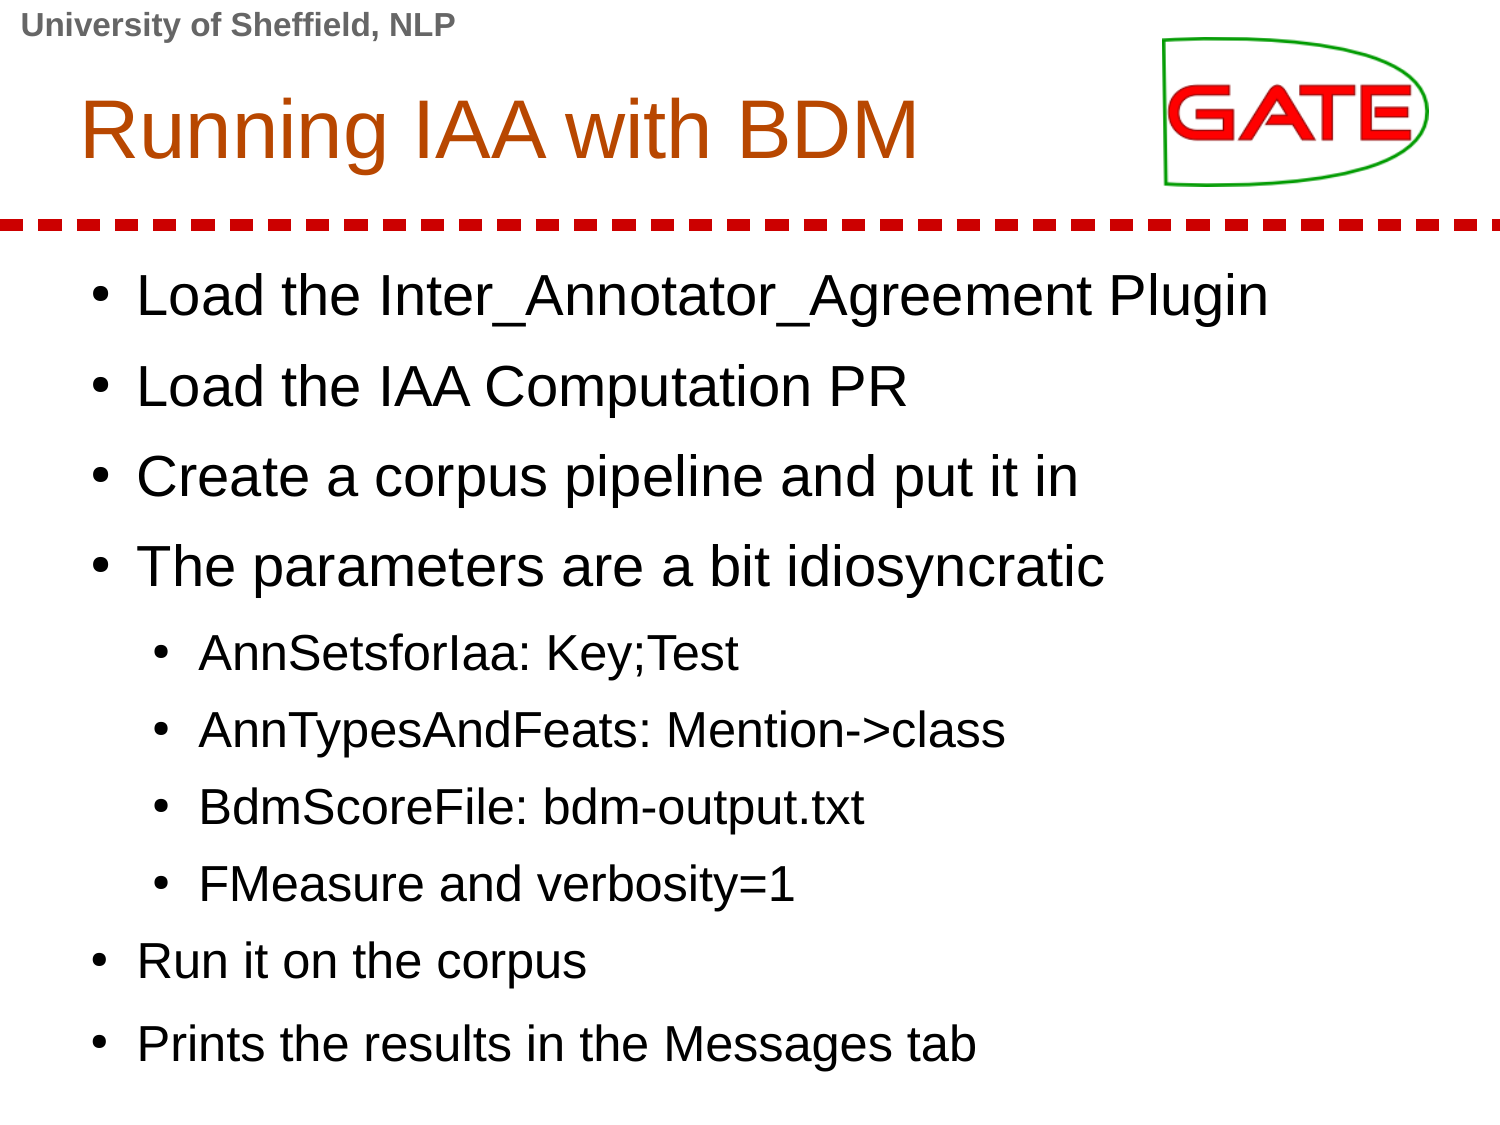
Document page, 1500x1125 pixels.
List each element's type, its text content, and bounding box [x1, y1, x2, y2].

title Running IAA with BDM [79, 62, 1149, 197]
picture [1162, 37, 1429, 187]
list Load the Inter_Annotator_Agreement Plugin Load the IAA Computation PR Create a corpus pipeline and put it in The parameters are a bit idiosyncratic AnnSetsforIaa: Key;Test AnnTypesAndFeats: Mention->class BdmScoreFile: bdm-output.txt FMeasure and verbosity=1 Run it on the corpus Prints the results in the Messages tab [75, 263, 1425, 1074]
